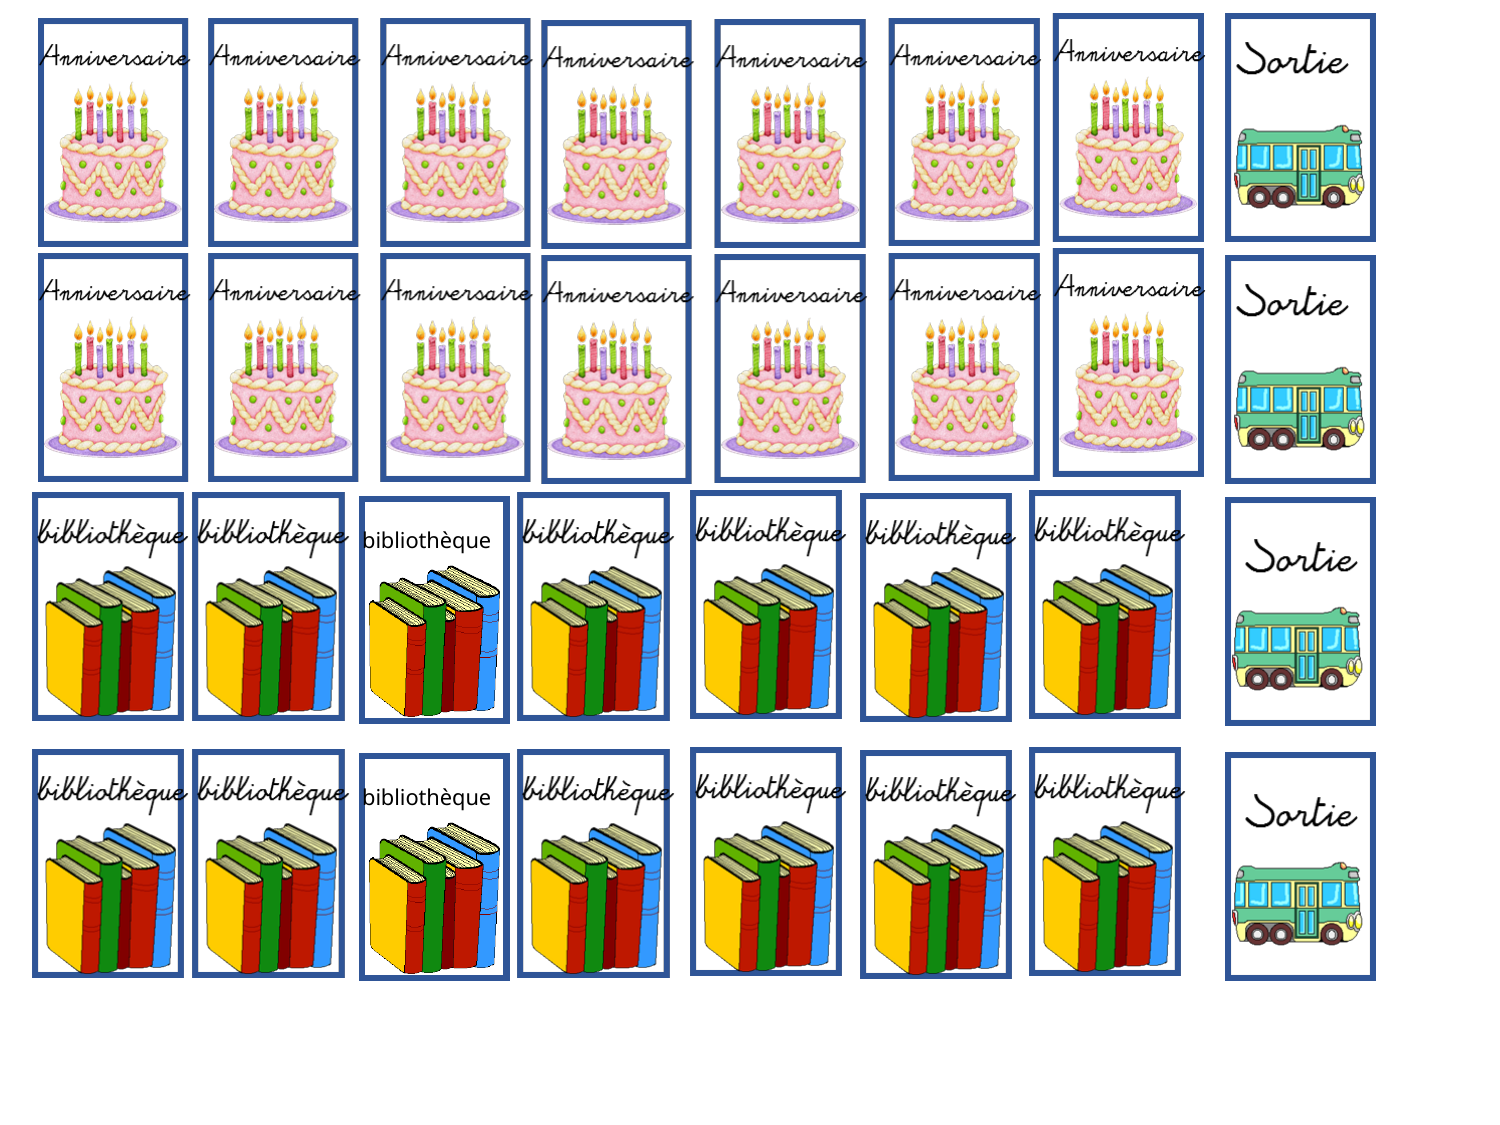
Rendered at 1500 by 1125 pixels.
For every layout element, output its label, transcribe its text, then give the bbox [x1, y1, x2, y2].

picture [23, 492, 361, 721]
text_box bibliothèque [361, 776, 507, 818]
picture [368, 821, 505, 975]
picture [368, 564, 505, 718]
text_box bibliothèque [361, 519, 507, 561]
picture [23, 13, 1376, 484]
picture [508, 490, 1197, 722]
picture [508, 747, 1197, 979]
picture [23, 749, 361, 978]
picture [1225, 752, 1376, 981]
picture [1225, 497, 1376, 726]
